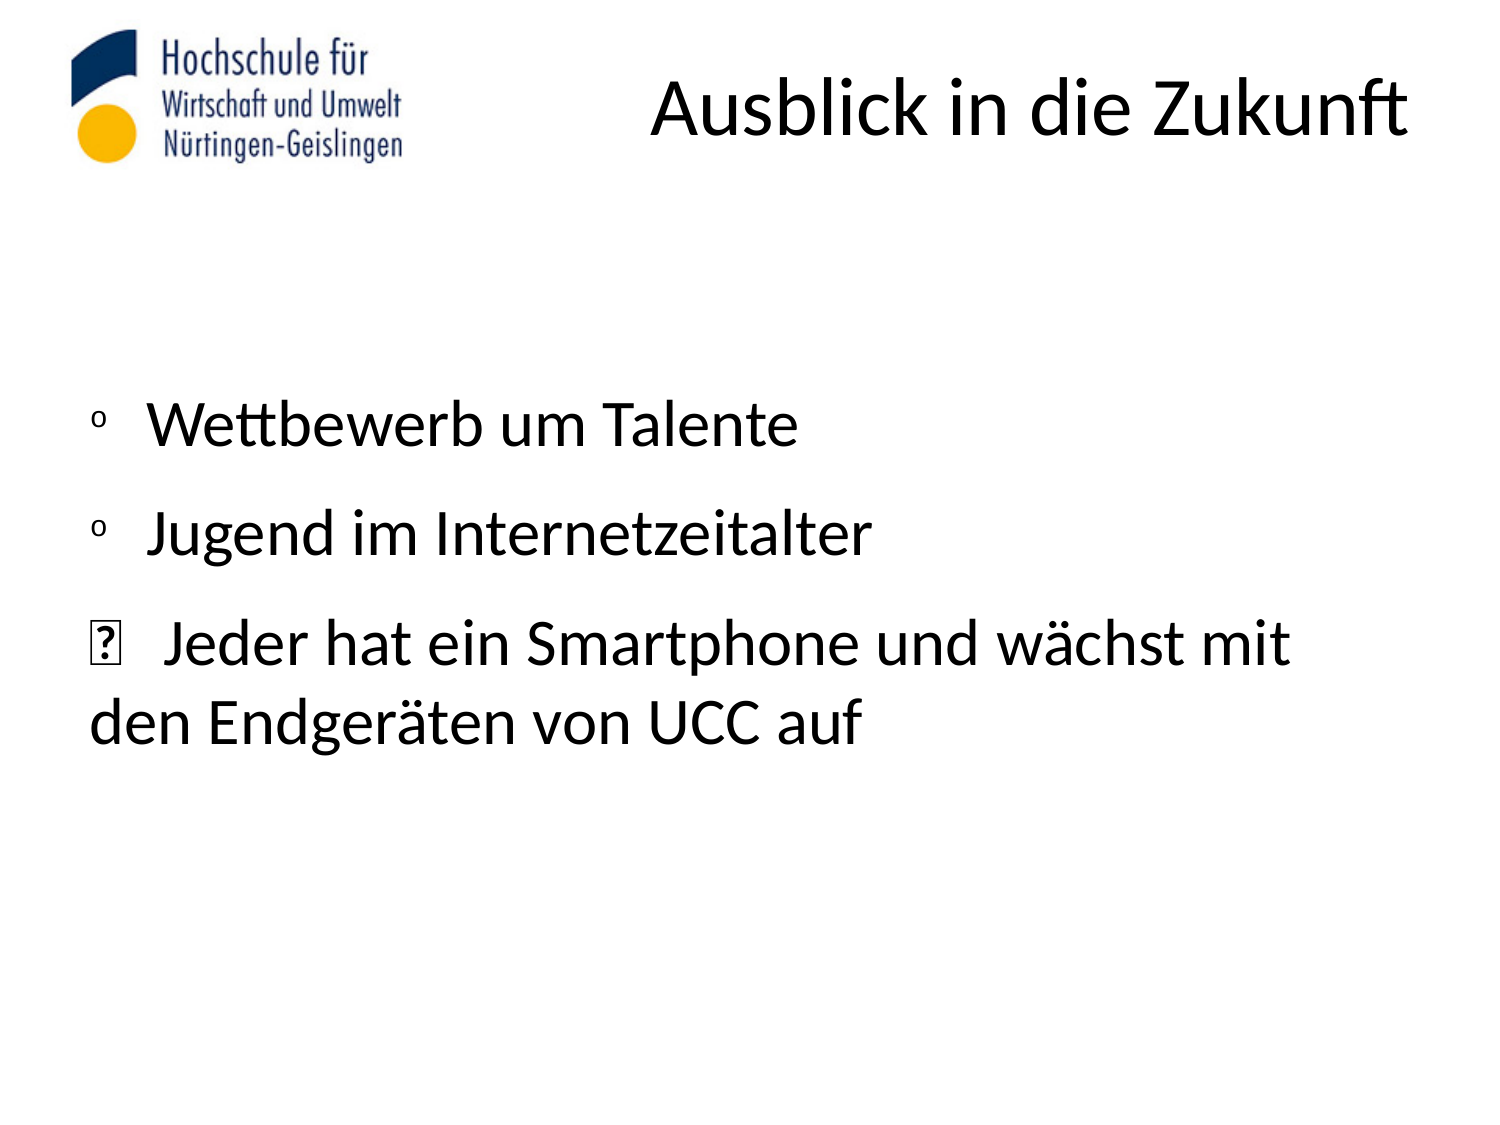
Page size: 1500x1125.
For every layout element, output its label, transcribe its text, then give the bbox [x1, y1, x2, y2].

picture [3, 19, 472, 176]
title Ausblick in die Zukunft [75, 45, 1425, 233]
list Wettbewerb um Talente Jugend im Internetzeitalter  Jeder hat ein Smartphone und wächst mit den Endgeräten von UCC auf [75, 262, 1425, 1005]
